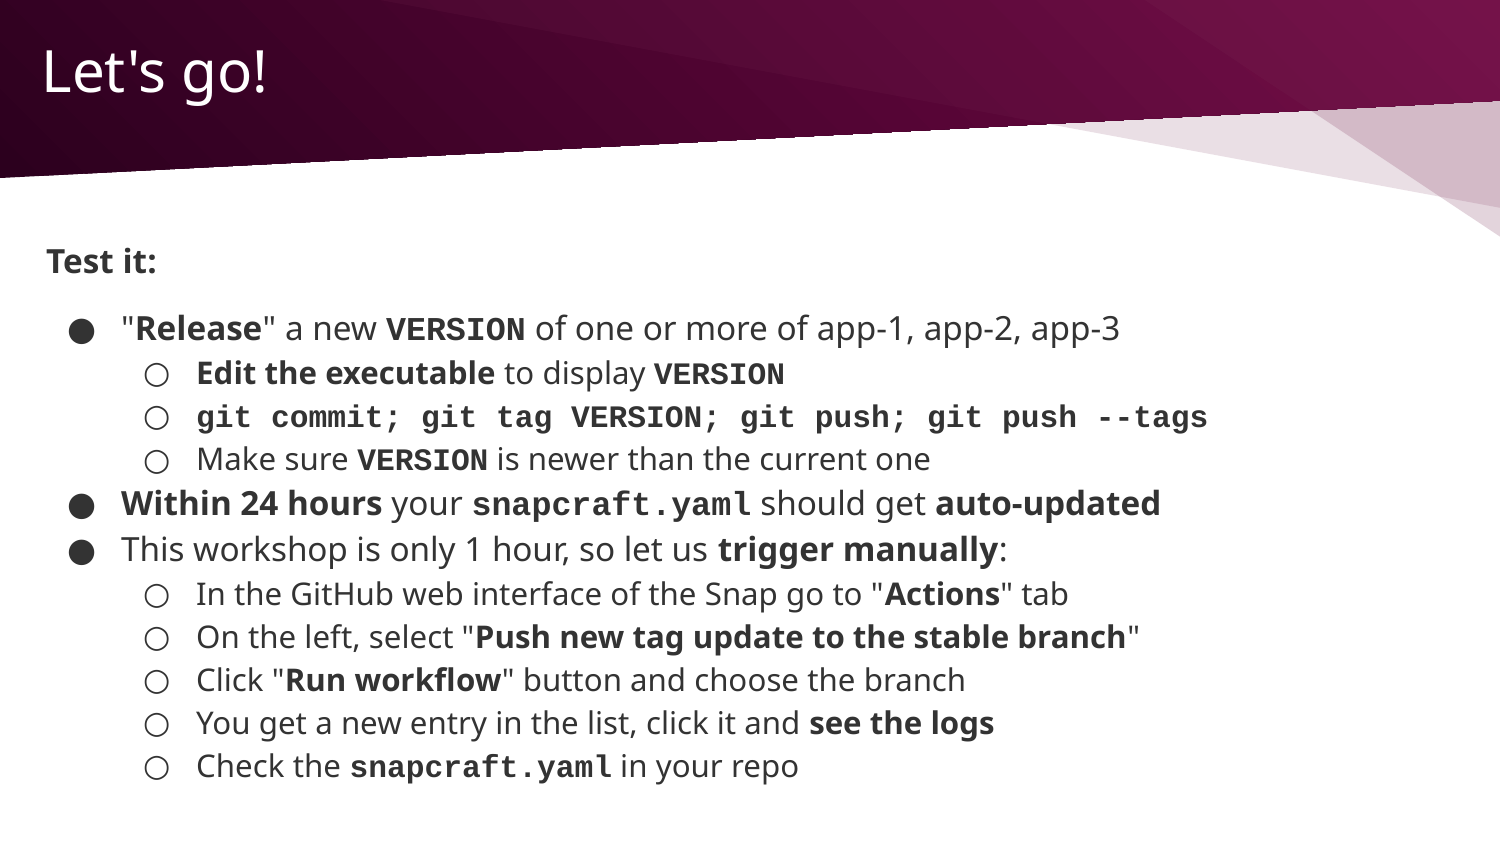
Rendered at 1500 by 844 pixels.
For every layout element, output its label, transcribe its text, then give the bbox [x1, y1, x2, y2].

list Test it: "Release" a new VERSION of one or more of app-1, app-2, app-3 Edit the executable to display VERSION git commit; git tag VERSION; git push; git push --tags Make sure VERSION is newer than the current one Within 24 hours your snapcraft.yaml should get auto-updated This workshop is only 1 hour, so let us trigger manually: In the GitHub web interface of the Snap go to "Actions" tab On the left, select "Push new tag update to the stable branch" Click "Run workflow" button and choose the branch You get a new entry in the list, click it and see the logs Check the snapcraft.yaml in your repo [35, 229, 1324, 789]
title Let's go! [41, 5, 1336, 134]
